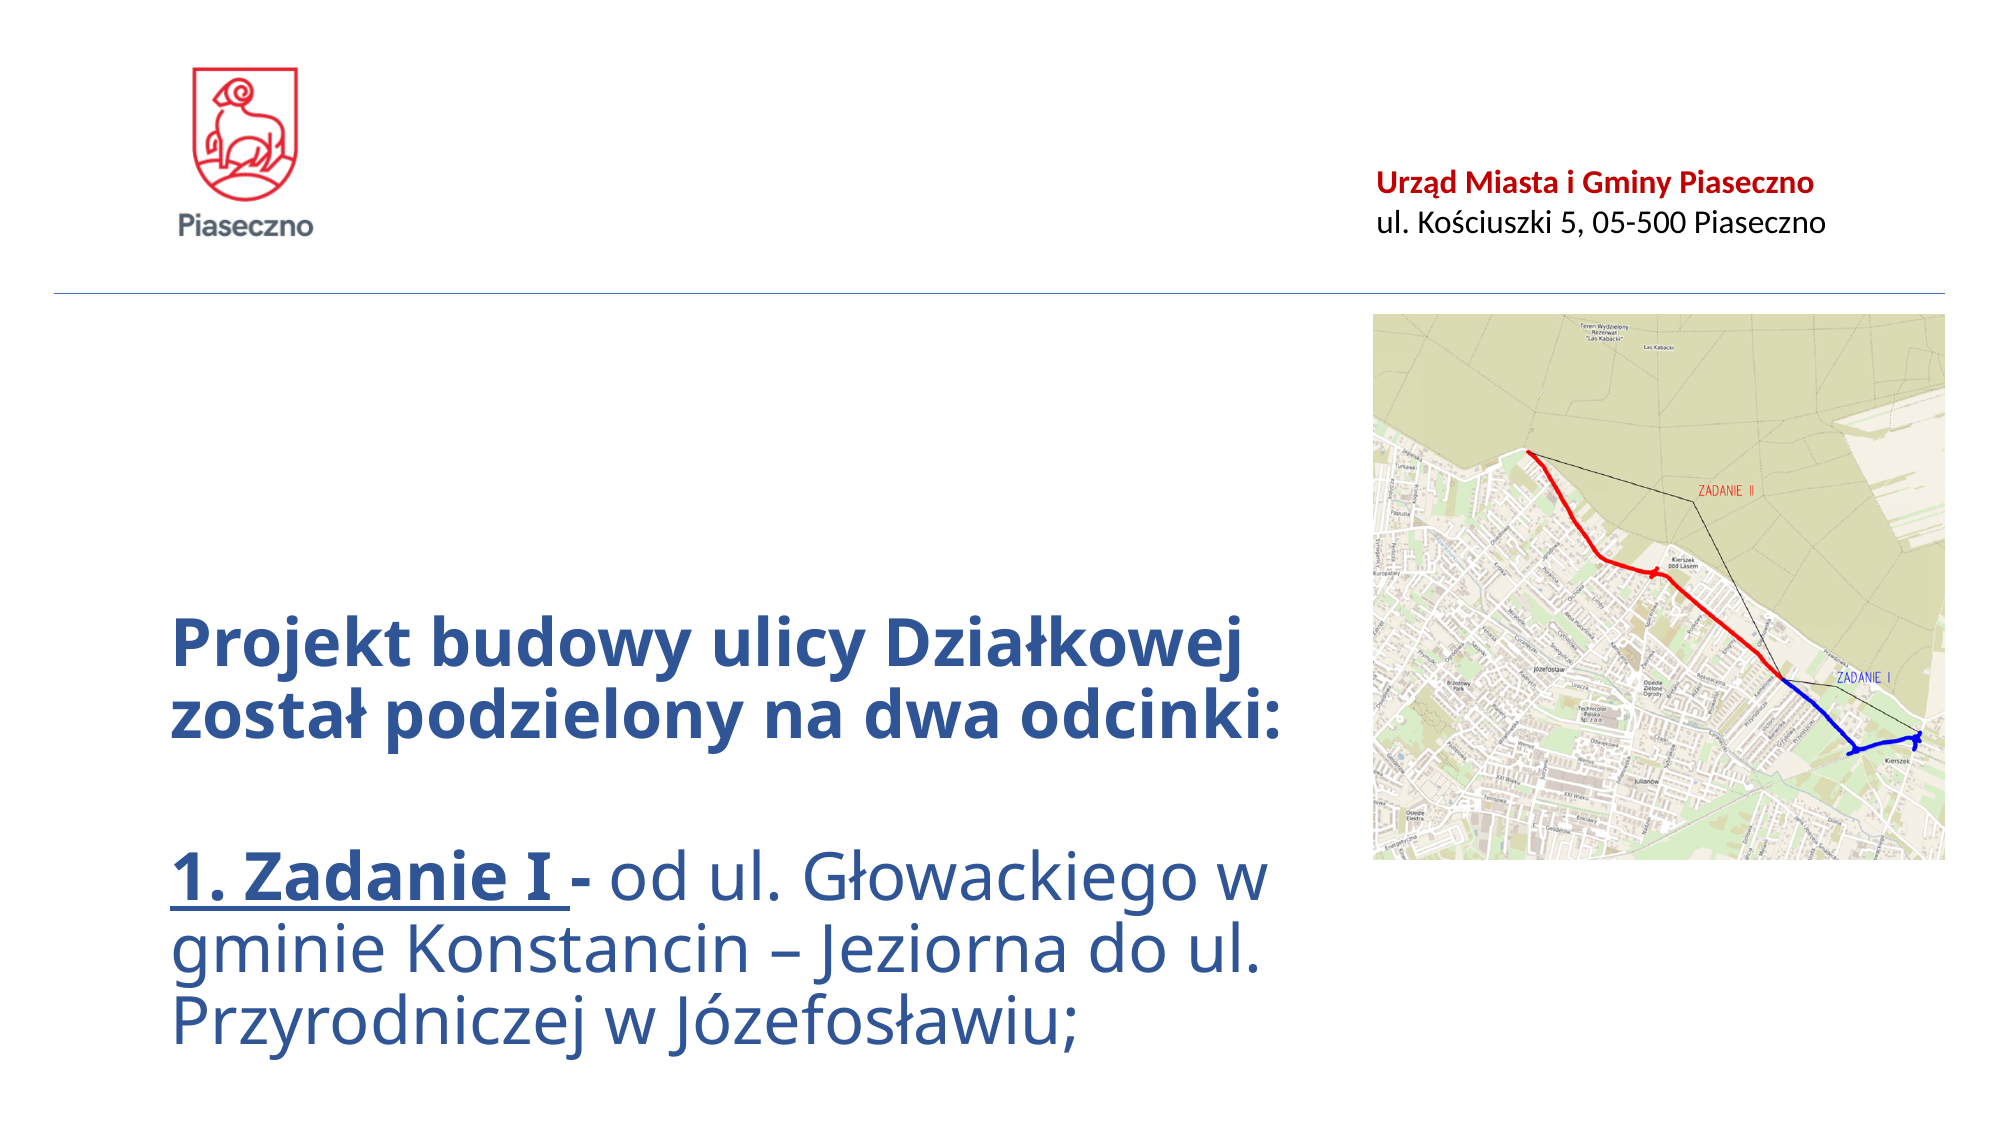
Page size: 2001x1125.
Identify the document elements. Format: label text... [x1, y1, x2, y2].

picture [177, 65, 315, 240]
picture [1373, 314, 1945, 860]
title Projekt budowy ulicy Działkowej został podzielony na dwa odcinki: 1. Zadanie I - od ul. Głowackiego w gminie Konstancin – Jeziorna do ul. Przyrodniczej w Józefosławiu; 2. Zadanie II - od ul. Przyrodniczej w Józefosławiu do granicy z dzielnicą Warszawa Ursynów ; [141, 511, 1362, 1060]
text_box Urząd Miasta i Gminy Piaseczno ul. Kościuszki 5, 05-500 Piaseczno [1361, 152, 1932, 292]
